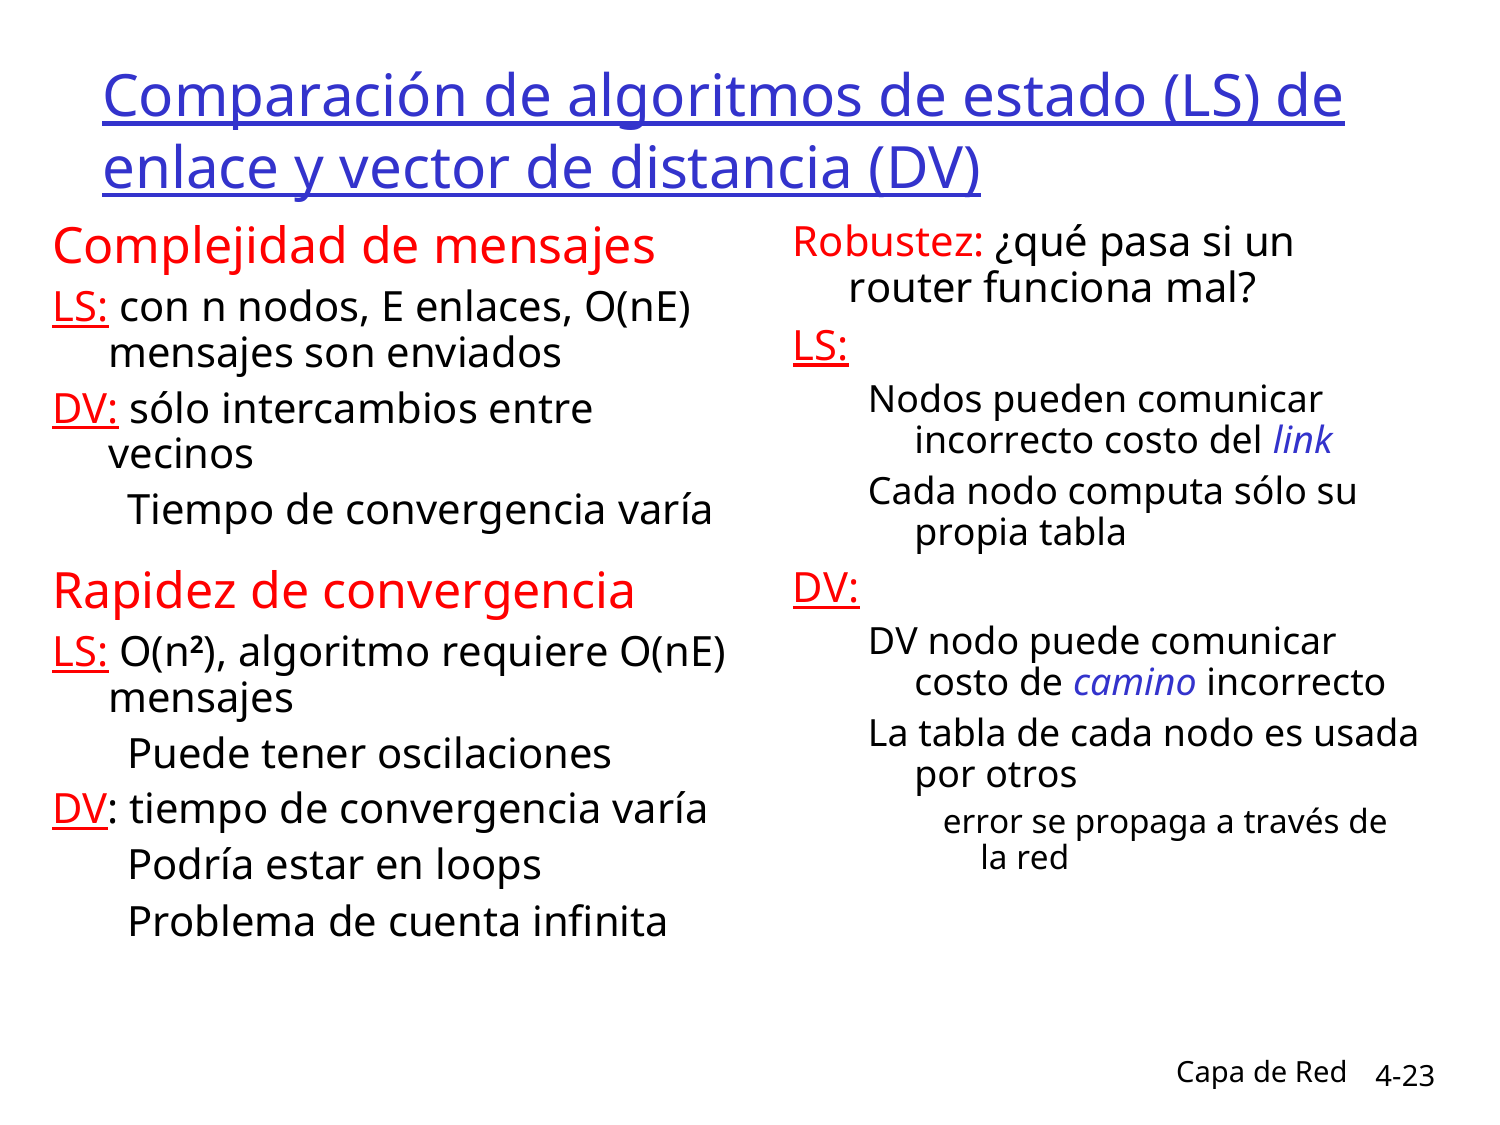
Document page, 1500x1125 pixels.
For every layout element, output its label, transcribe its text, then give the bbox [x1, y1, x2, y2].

list Complejidad de mensajes LS: con n nodos, E enlaces, O(nE) mensajes son enviados DV: sólo intercambios entre vecinos Tiempo de convergencia varía Rapidez de convergencia LS: O(n2), algoritmo requiere O(nE) mensajes Puede tener oscilaciones DV: tiempo de convergencia varía Podría estar en loops Problema de cuenta infinita [37, 212, 747, 1073]
title Comparación de algoritmos de estado (LS) de enlace y vector de distancia (DV) [87, 37, 1363, 225]
list Robustez: ¿qué pasa si un router funciona mal? LS: Nodos pueden comunicar incorrecto costo del link Cada nodo computa sólo su propia tabla DV: DV nodo puede comunicar costo de camino incorrecto La tabla de cada nodo es usada por otros error se propaga a través de la red [778, 212, 1436, 1004]
